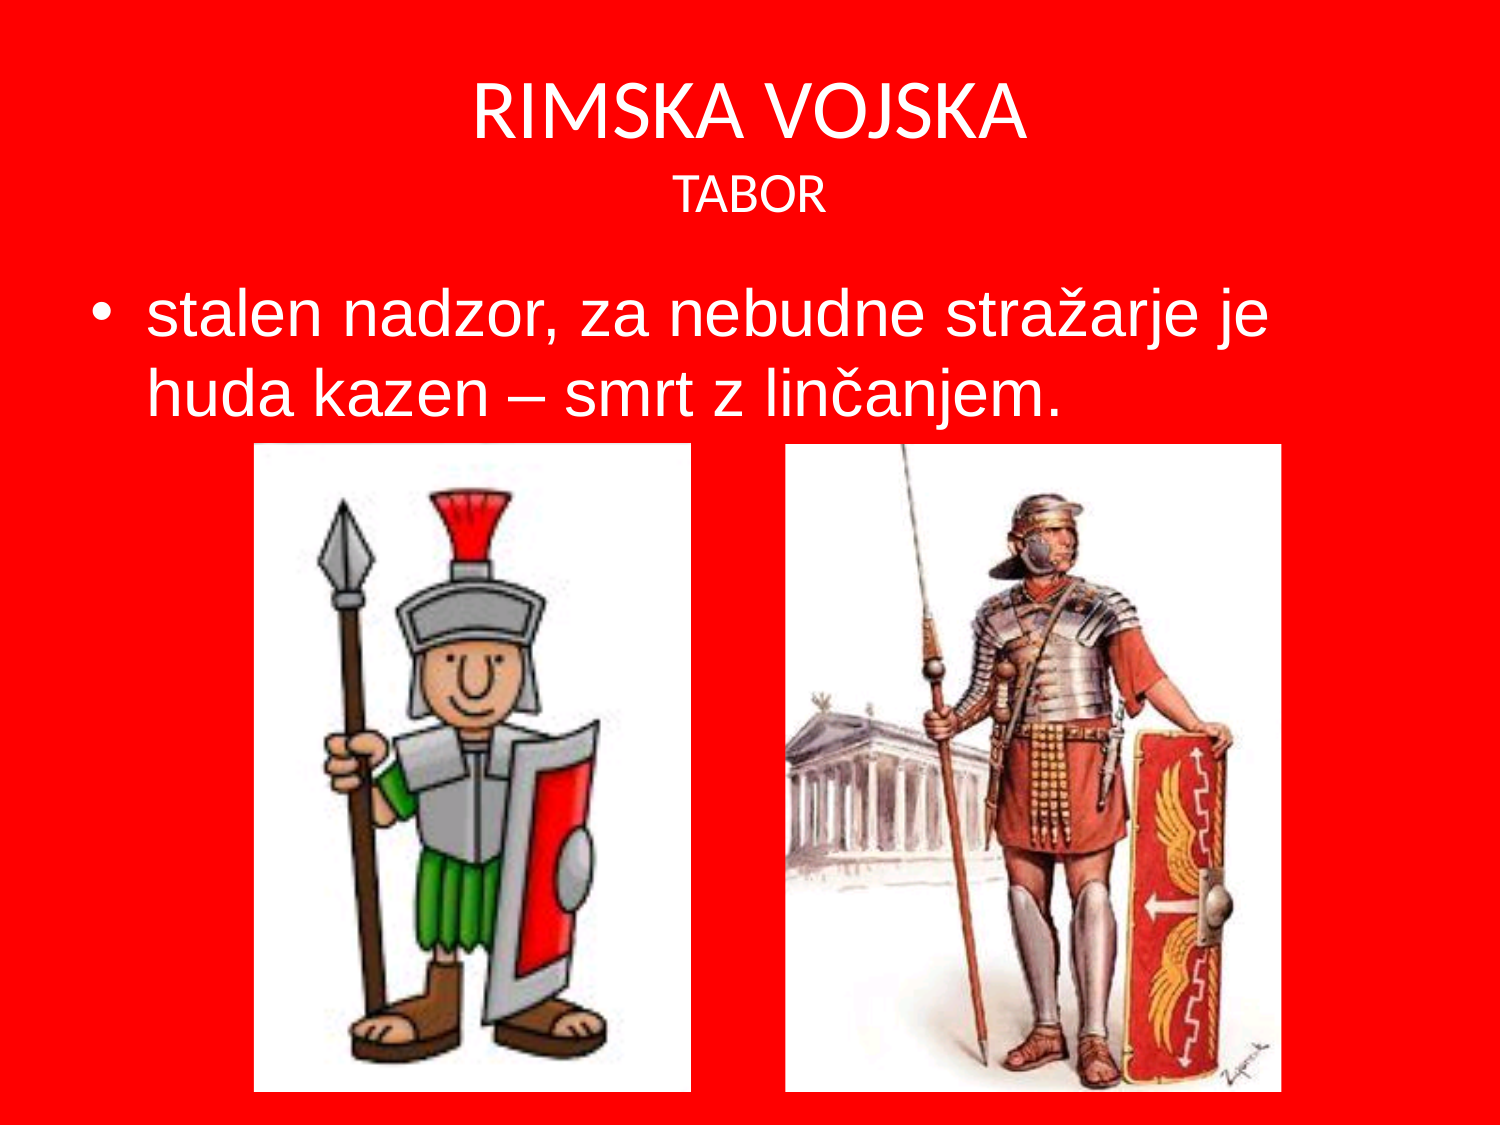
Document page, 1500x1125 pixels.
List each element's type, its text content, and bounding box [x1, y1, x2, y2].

list stalen nadzor, za nebudne stražarje je huda kazen – smrt z linčanjem. [75, 262, 1425, 1005]
picture [253, 443, 691, 1092]
picture [785, 444, 1282, 1092]
title RIMSKA VOJSKA TABOR [75, 45, 1425, 233]
